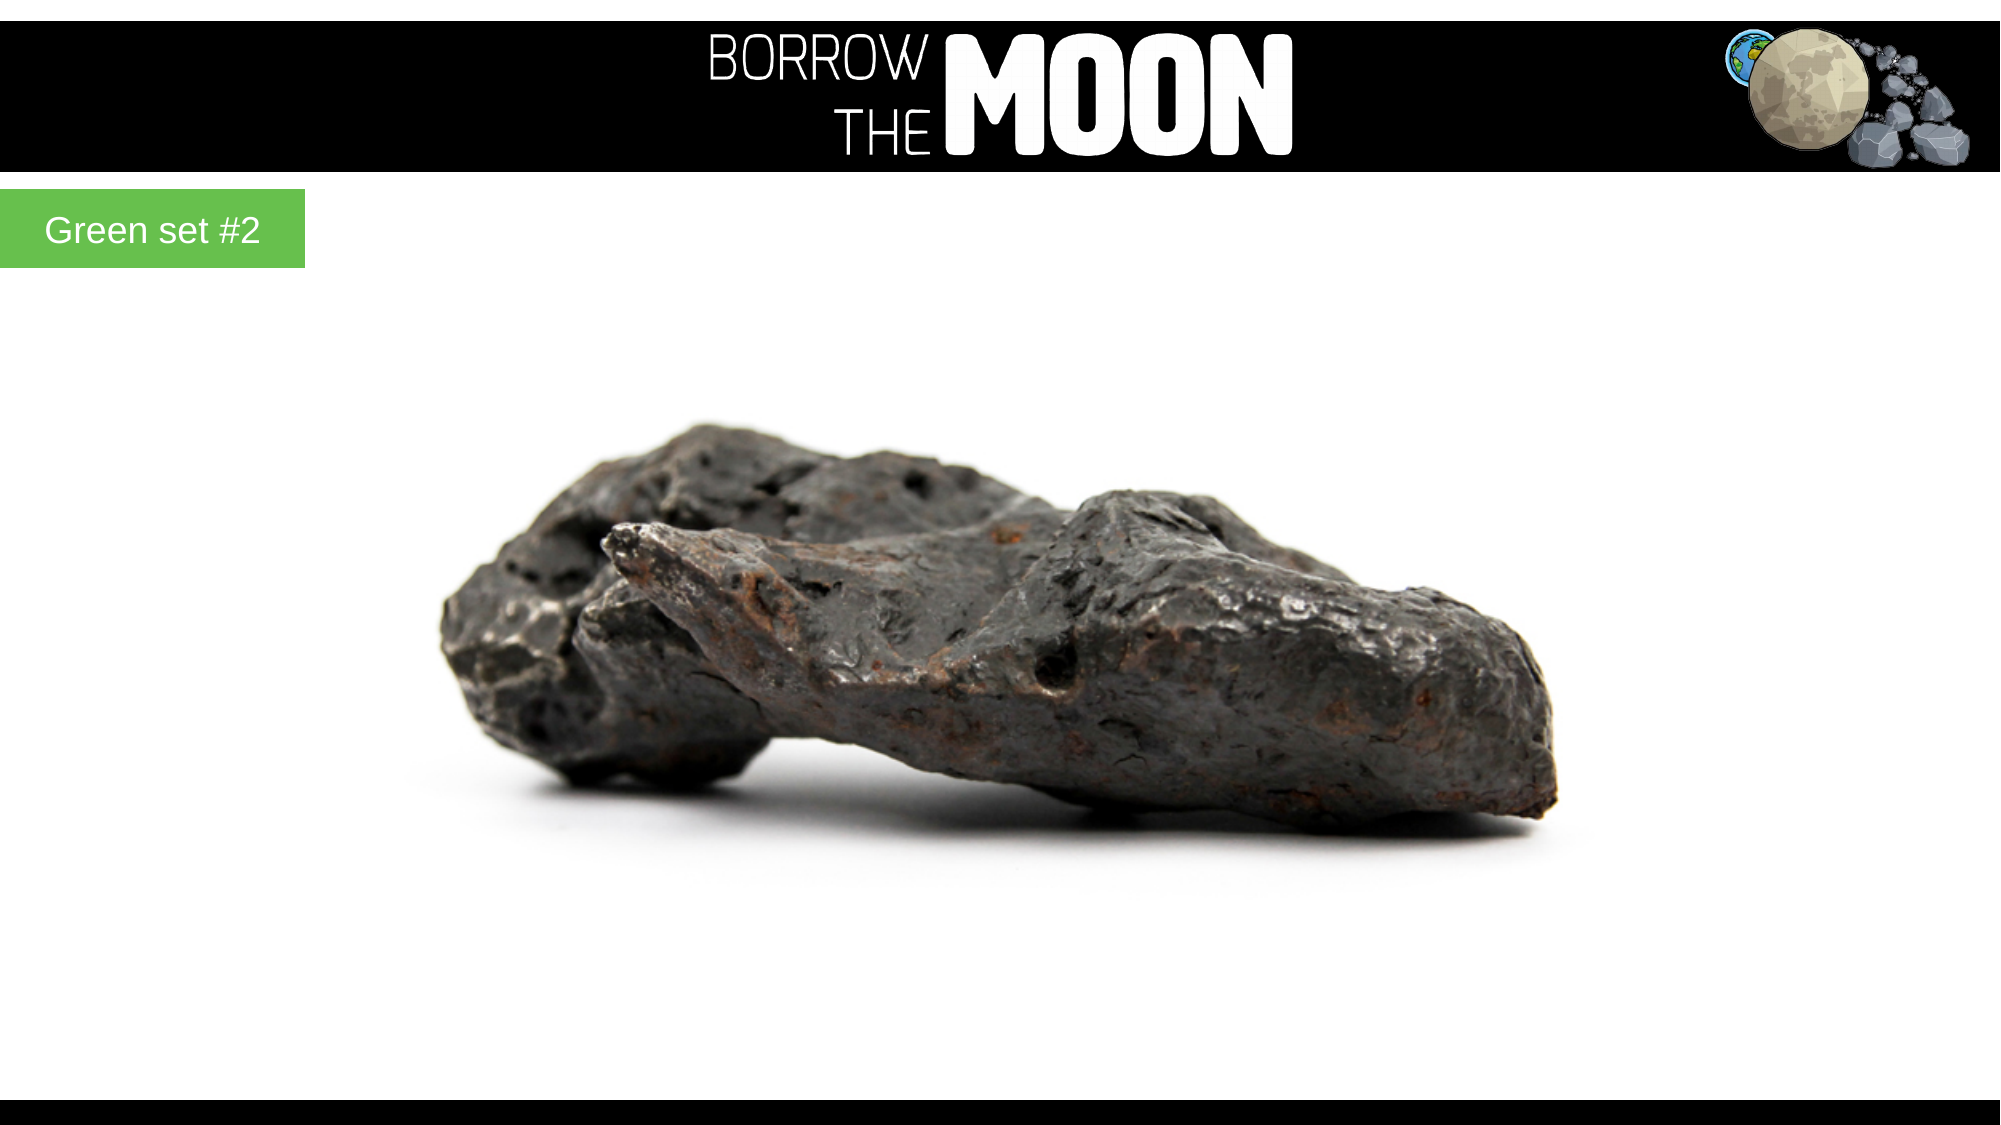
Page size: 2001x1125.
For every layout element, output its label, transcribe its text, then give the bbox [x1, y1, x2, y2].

text_box Green set #2 [0, 189, 305, 268]
picture [322, 184, 1678, 1088]
